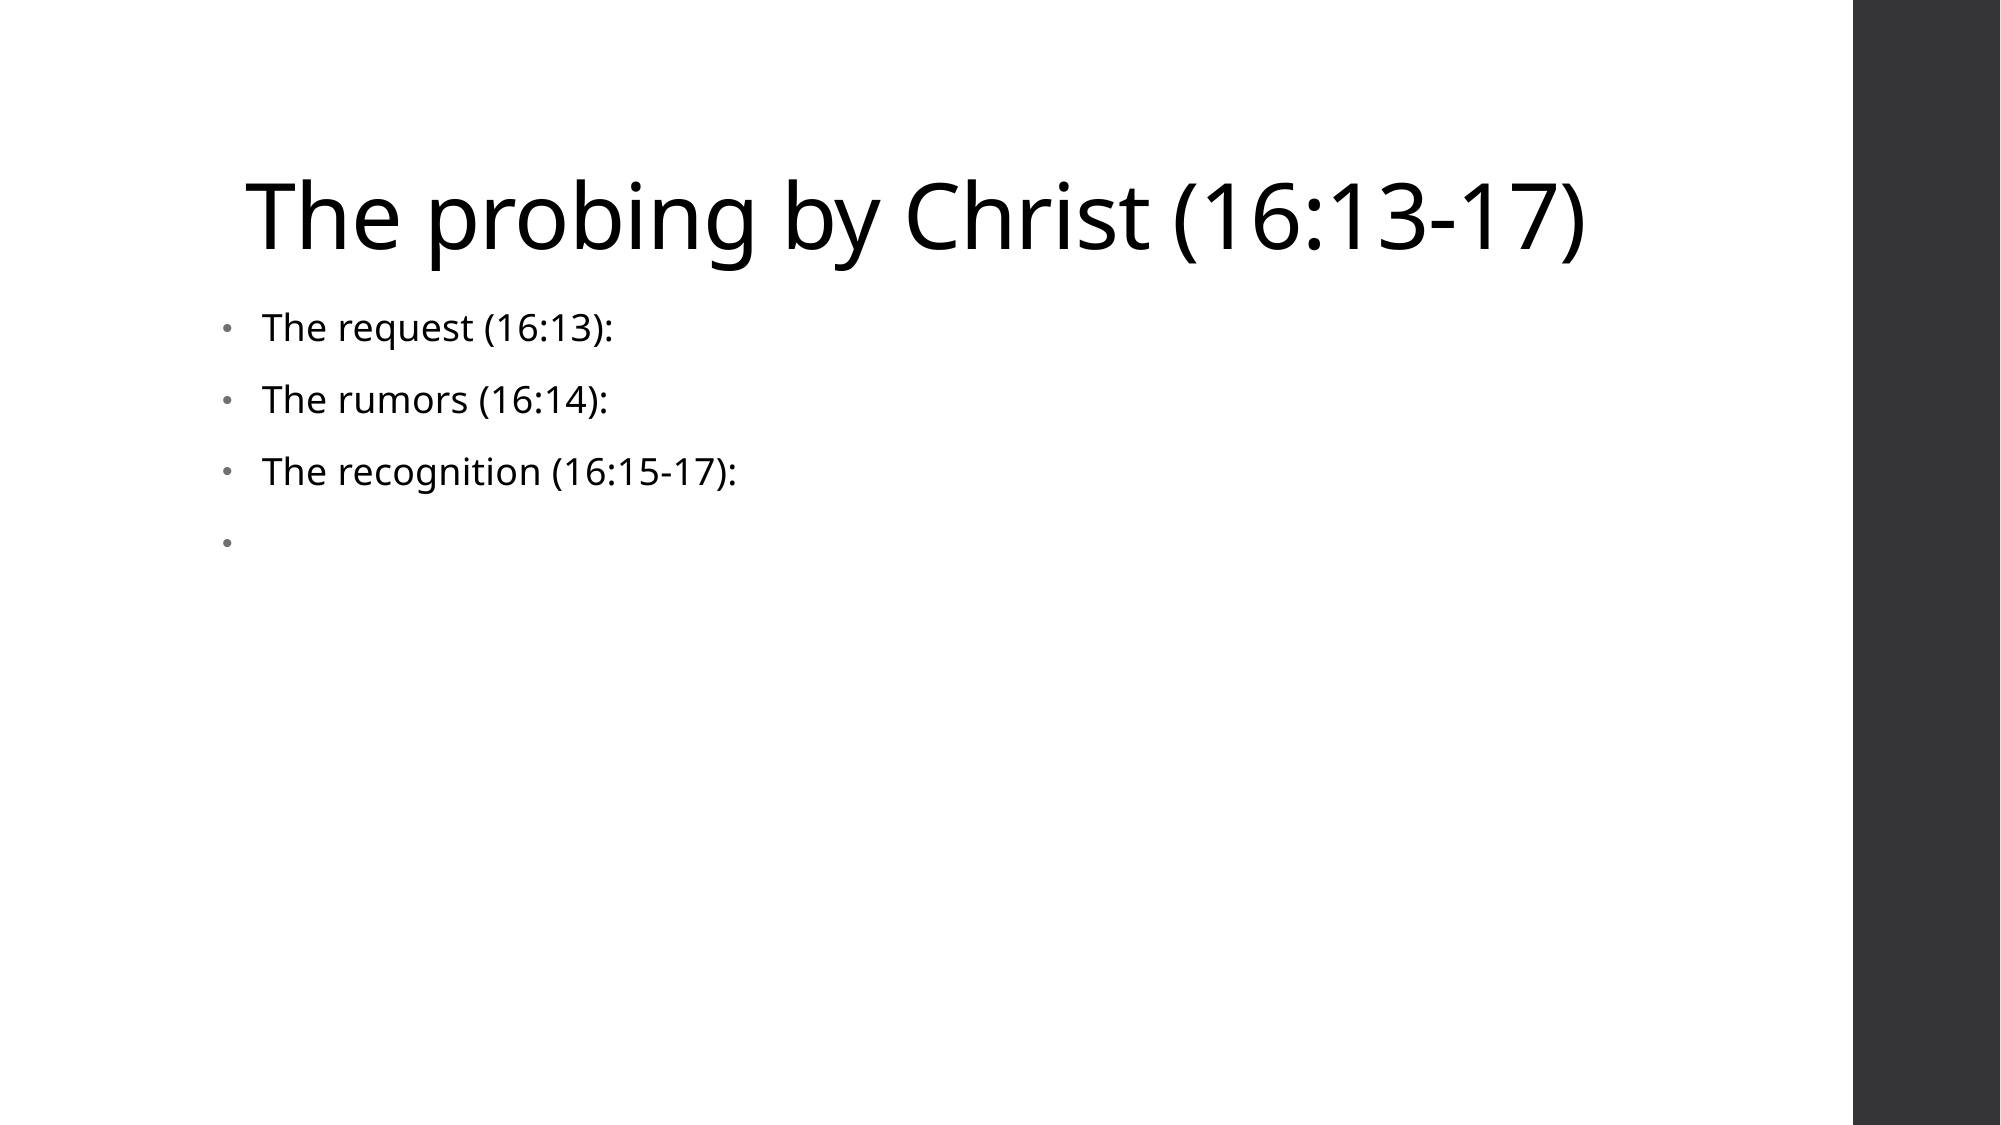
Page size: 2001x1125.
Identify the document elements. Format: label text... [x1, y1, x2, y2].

title The probing by Christ (16:13-17) [206, 60, 1797, 278]
list The request (16:13): The rumors (16:14): The recognition (16:15-17): [206, 299, 1617, 1014]
